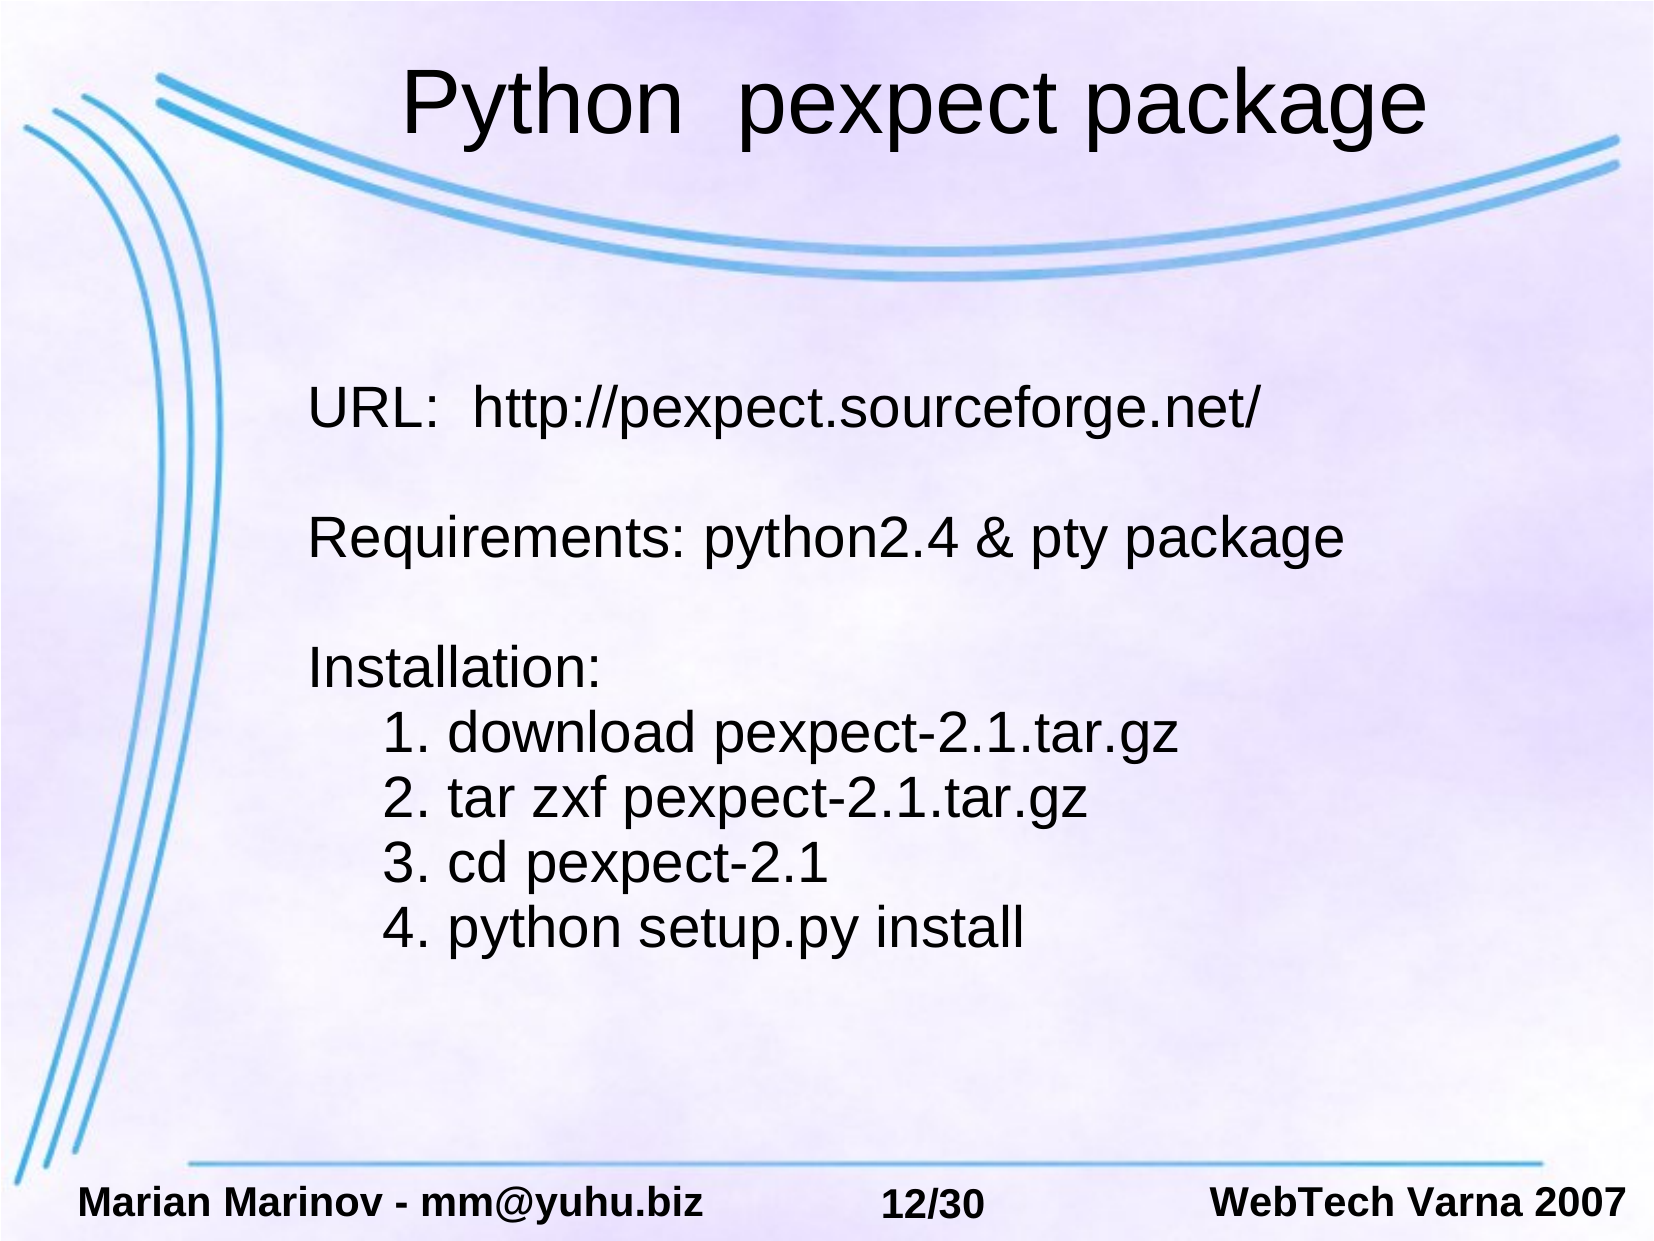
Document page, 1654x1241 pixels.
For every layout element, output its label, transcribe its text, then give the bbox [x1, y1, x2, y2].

text_box 12/30 [866, 1172, 1001, 1235]
subtitle URL: http://pexpect.sourceforge.net/ Requirements: python2.4 & pty package Installation: 1. download pexpect-2.1.tar.gz 2. tar zxf pexpect-2.1.tar.gz 3. cd pexpect-2.1 4. python setup.py install [82, 290, 1571, 1109]
picture [1, 1, 1654, 1241]
title Python pexpect package [82, 49, 1571, 257]
text_box WebTech Varna 2007 [1194, 1171, 1643, 1233]
text_box Marian Marinov - mm@yuhu.biz [62, 1171, 720, 1233]
